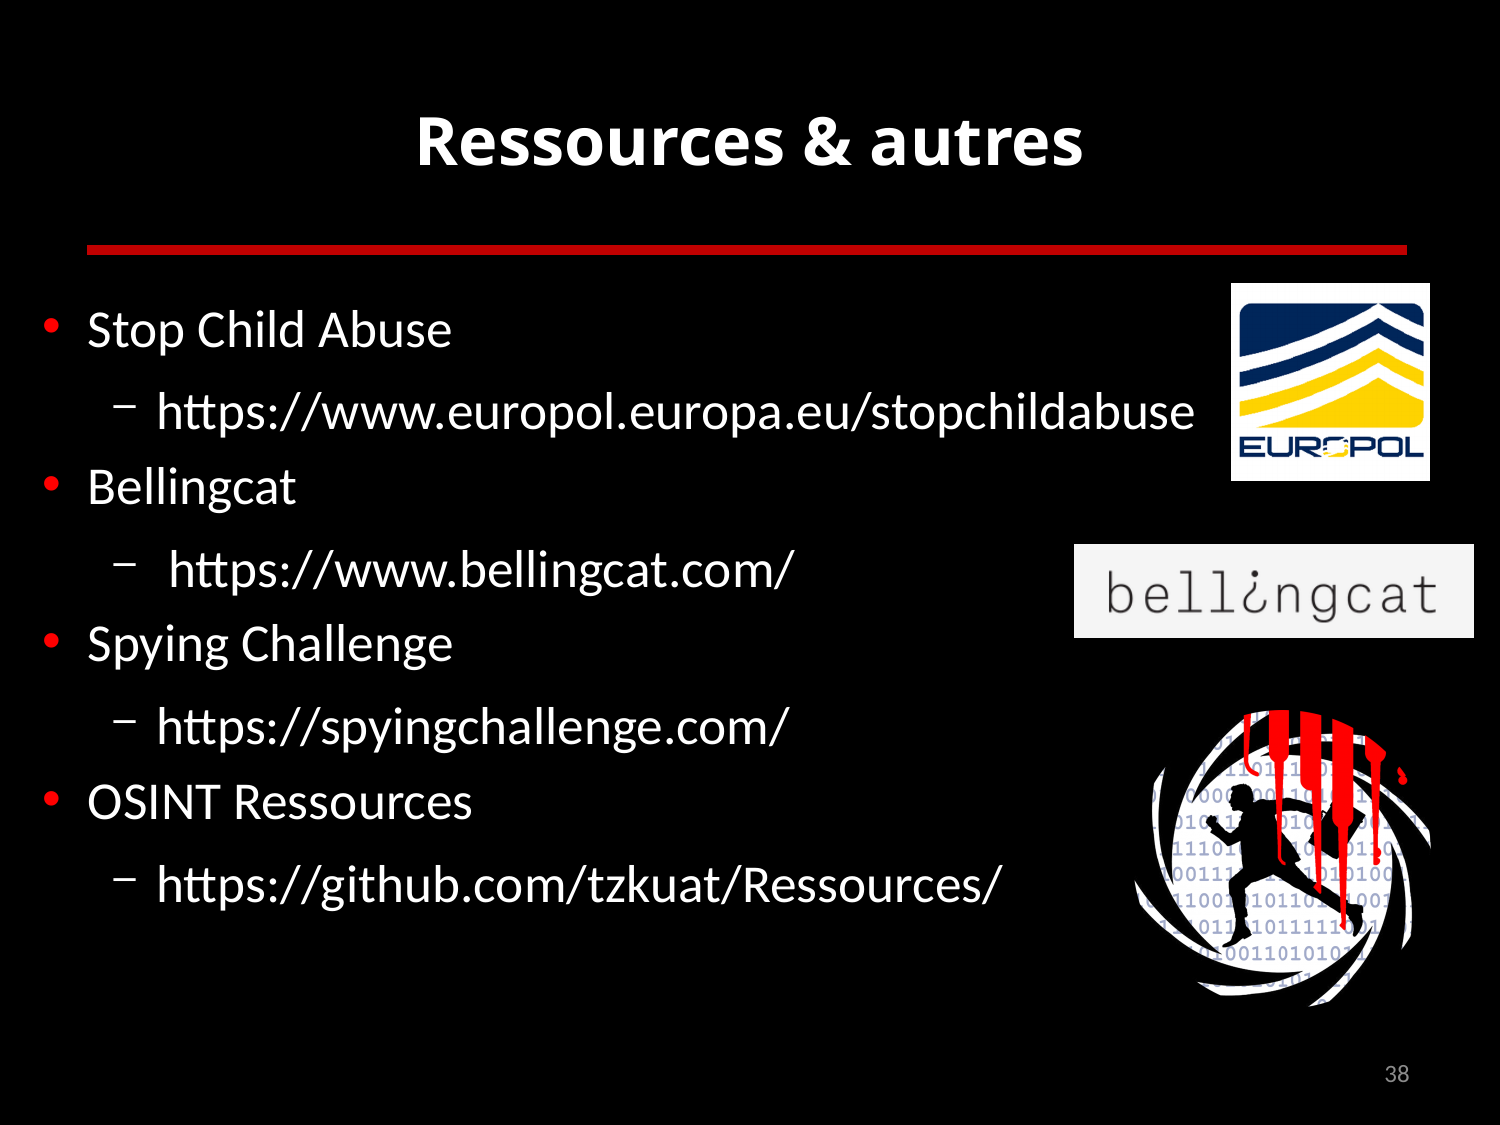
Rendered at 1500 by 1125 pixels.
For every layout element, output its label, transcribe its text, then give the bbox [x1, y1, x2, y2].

title Ressources & autres [75, 45, 1425, 233]
picture [1074, 544, 1474, 638]
picture [1231, 283, 1430, 482]
picture [1133, 710, 1431, 1008]
list Stop Child Abuse https://www.europol.europa.eu/stopchildabuse Bellingcat https://www.bellingcat.com/ Spying Challenge https://spyingchallenge.com/ OSINT Ressources https://github.com/tzkuat/Ressources/ [27, 286, 1500, 1125]
